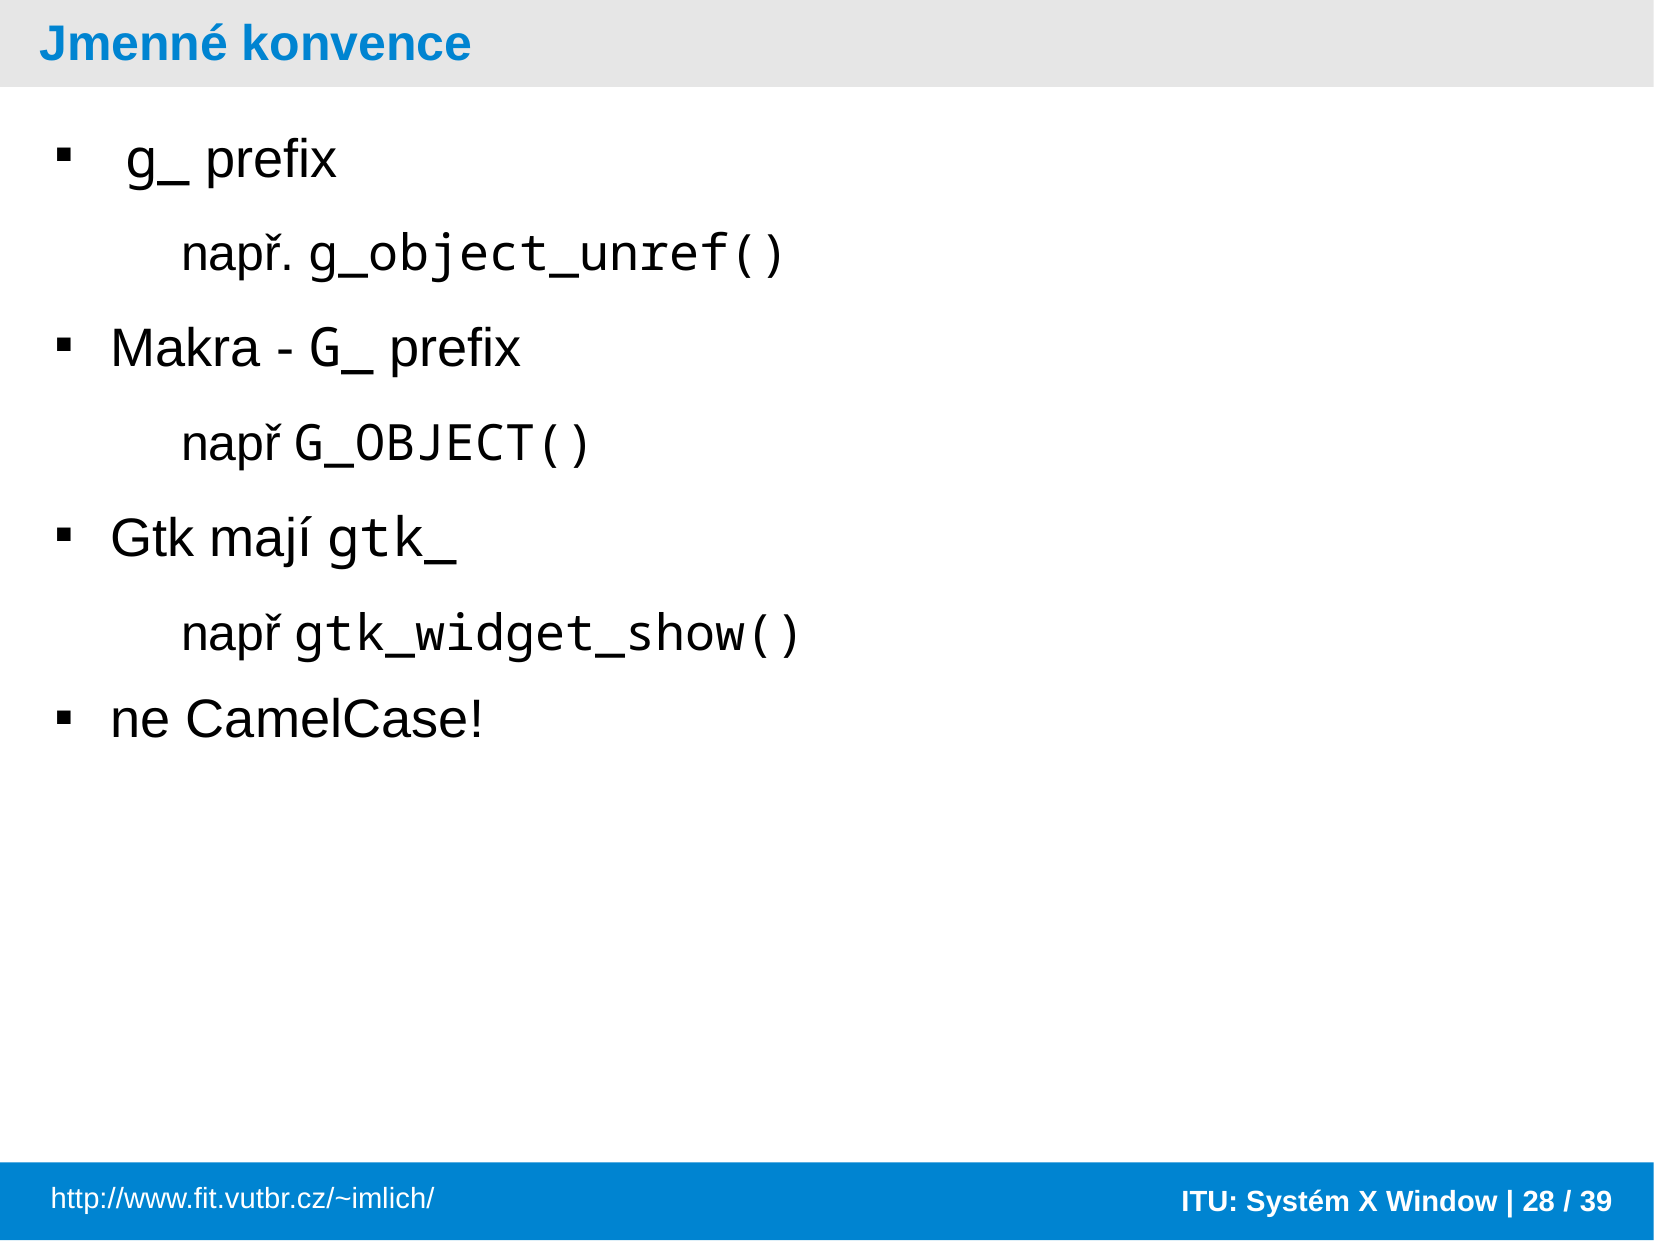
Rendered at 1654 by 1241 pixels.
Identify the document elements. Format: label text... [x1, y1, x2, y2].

title Jmenné konvence [39, 5, 1615, 81]
list g_ prefix např. g_object_unref() Makra - G_ prefix např G_OBJECT() Gtk mají gtk_ např gtk_widget_show() ne CamelCase! [39, 119, 1615, 839]
